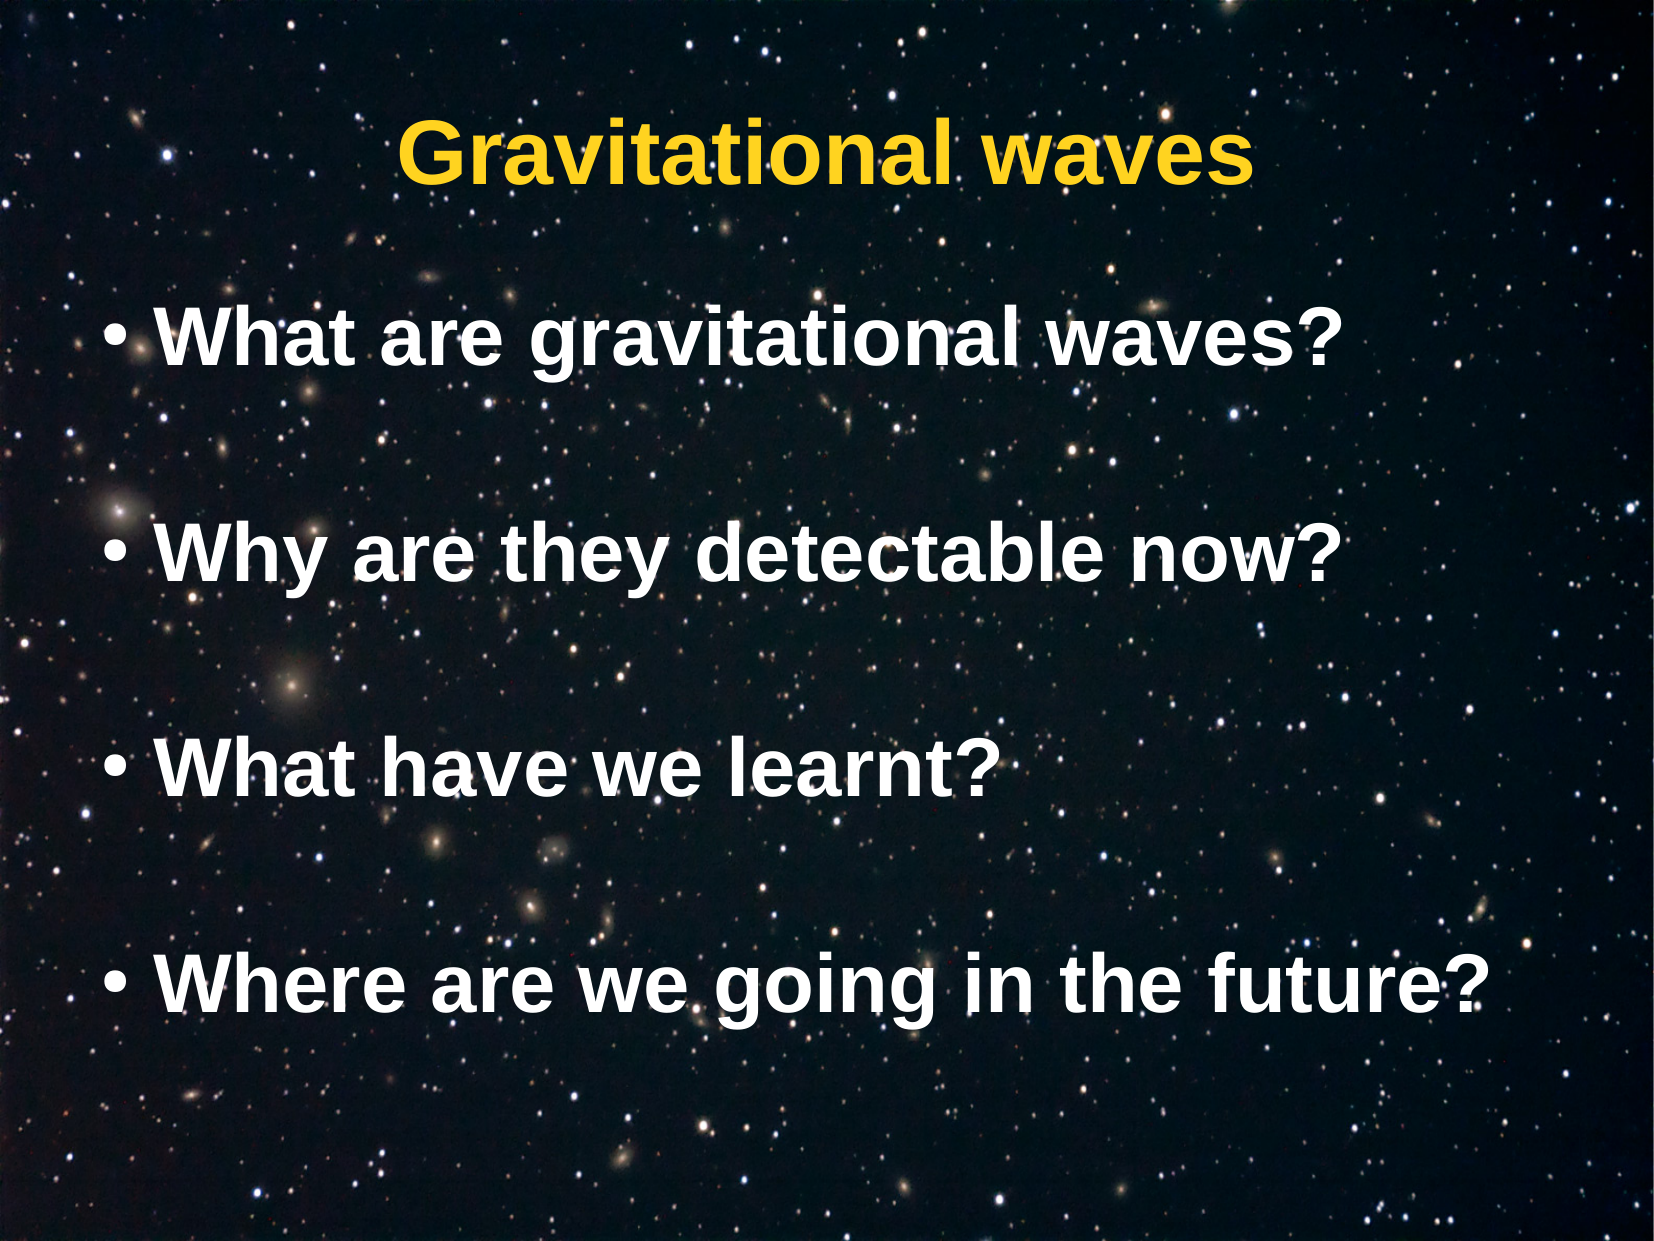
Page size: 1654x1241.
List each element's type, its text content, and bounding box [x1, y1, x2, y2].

picture [0, 0, 1654, 1241]
title Gravitational waves [82, 49, 1571, 257]
list What are gravitational waves? Why are they detectable now? What have we learnt? Where are we going in the future? [82, 290, 1538, 1186]
